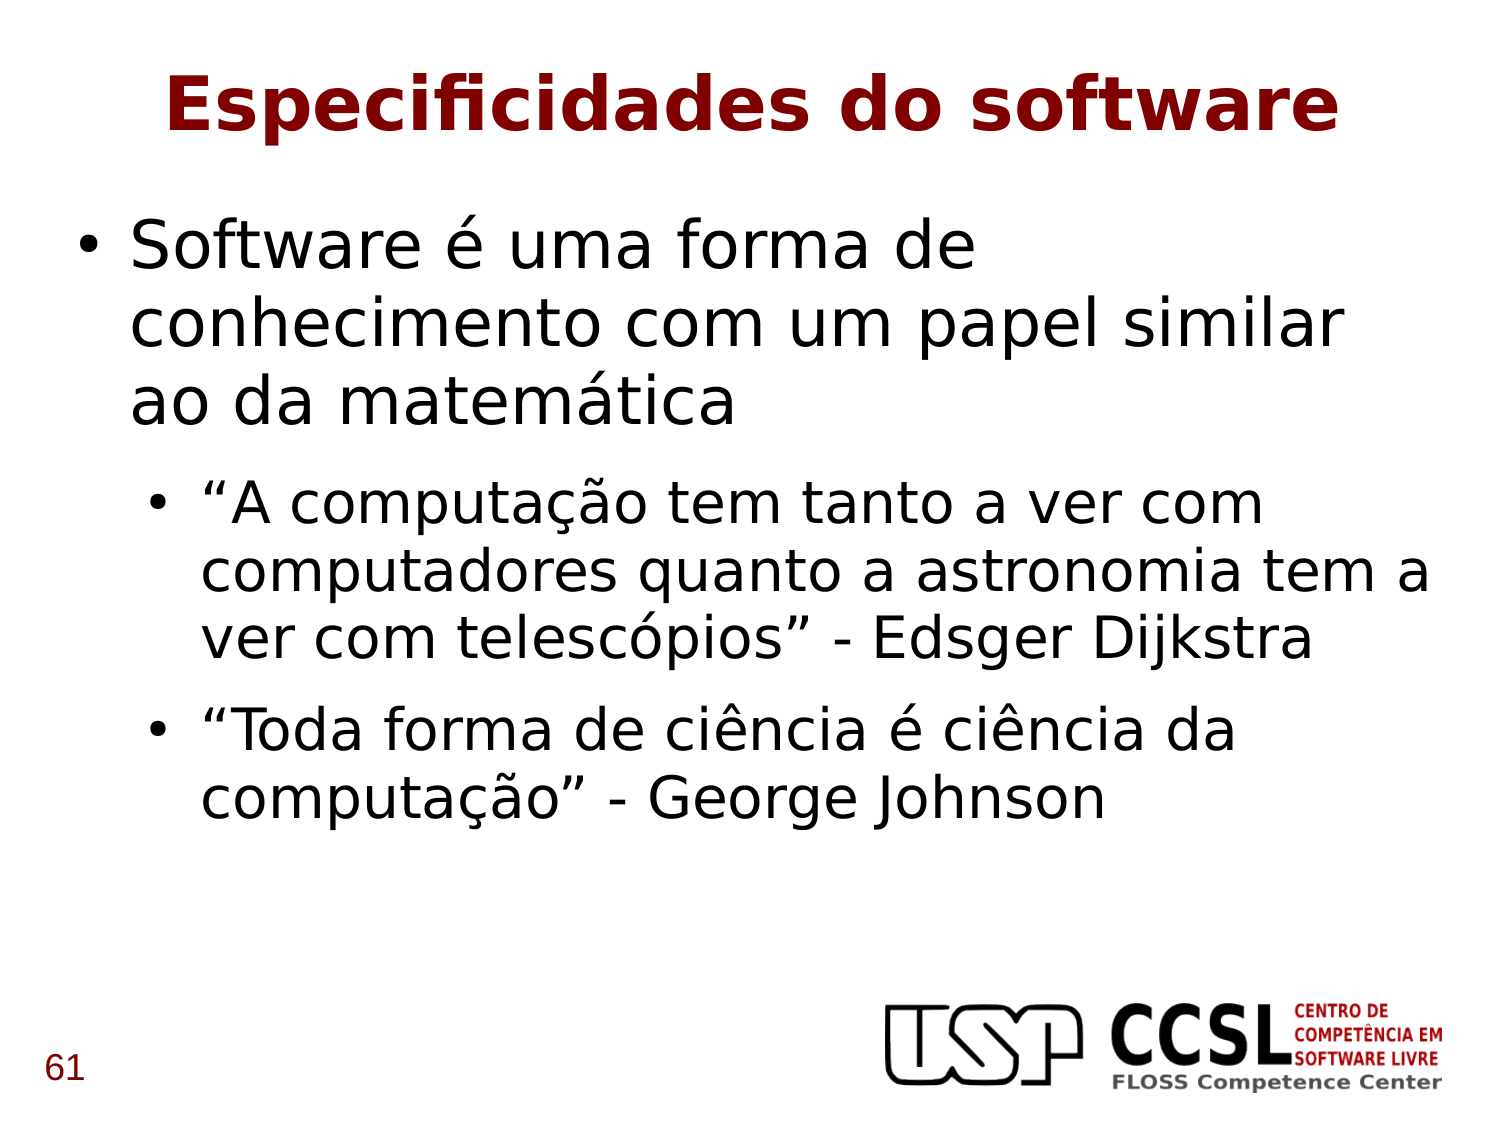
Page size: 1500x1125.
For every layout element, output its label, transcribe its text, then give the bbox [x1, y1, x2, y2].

picture [885, 1003, 1442, 1093]
list Software é uma forma de conhecimento com um papel similar ao da matemática “A computação tem tanto a ver com computadores quanto a astronomia tem a ver com telescópios” - Edsger Dijkstra “Toda forma de ciência é ciência da computação” - George Johnson [59, 206, 1447, 950]
title Especificidades do software [59, 29, 1447, 180]
